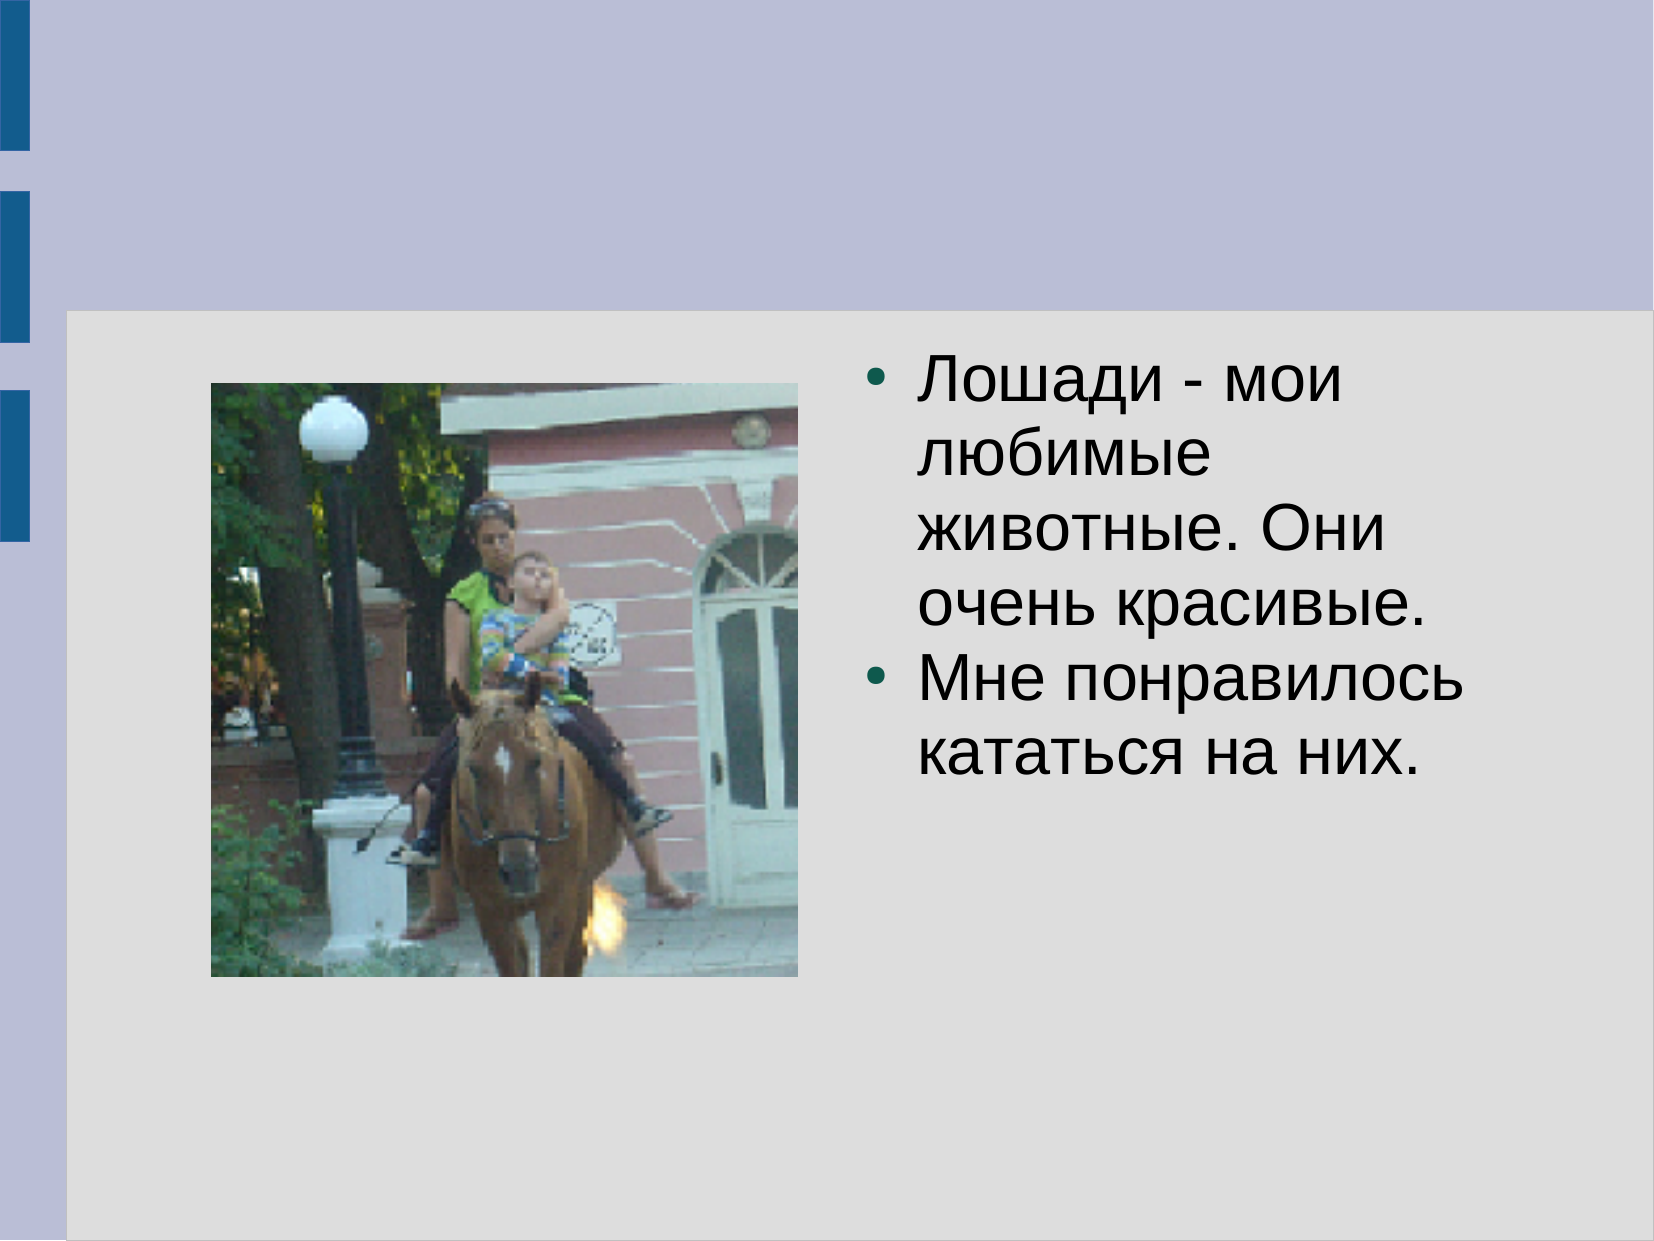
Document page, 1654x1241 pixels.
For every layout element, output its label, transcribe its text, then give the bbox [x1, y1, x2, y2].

list Лошади - мои любимые животные. Они очень красивые. Мне понравилось кататься на них. [846, 340, 1536, 1123]
picture [211, 383, 798, 977]
